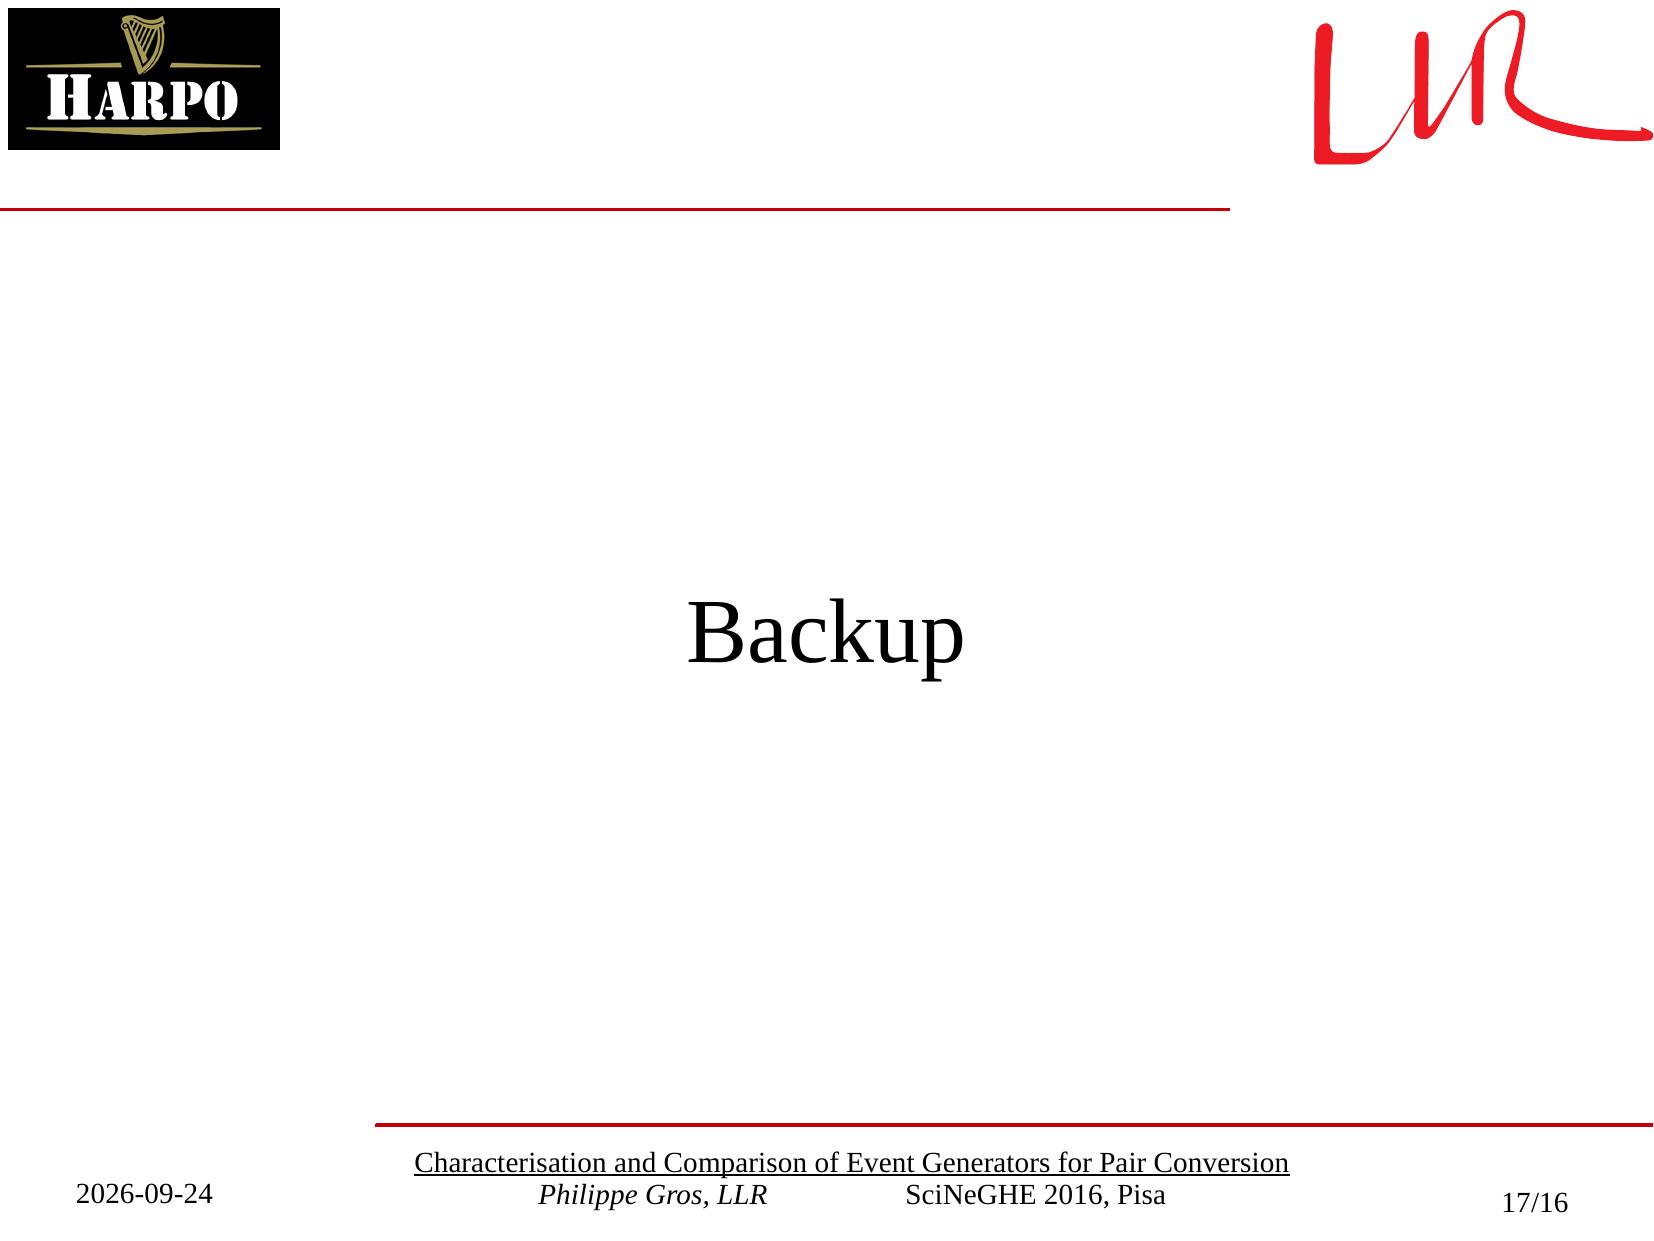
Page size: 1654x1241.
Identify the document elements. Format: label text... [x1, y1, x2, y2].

picture [1314, 10, 1653, 165]
title Backup [0, 210, 1653, 1054]
picture [8, 8, 280, 150]
